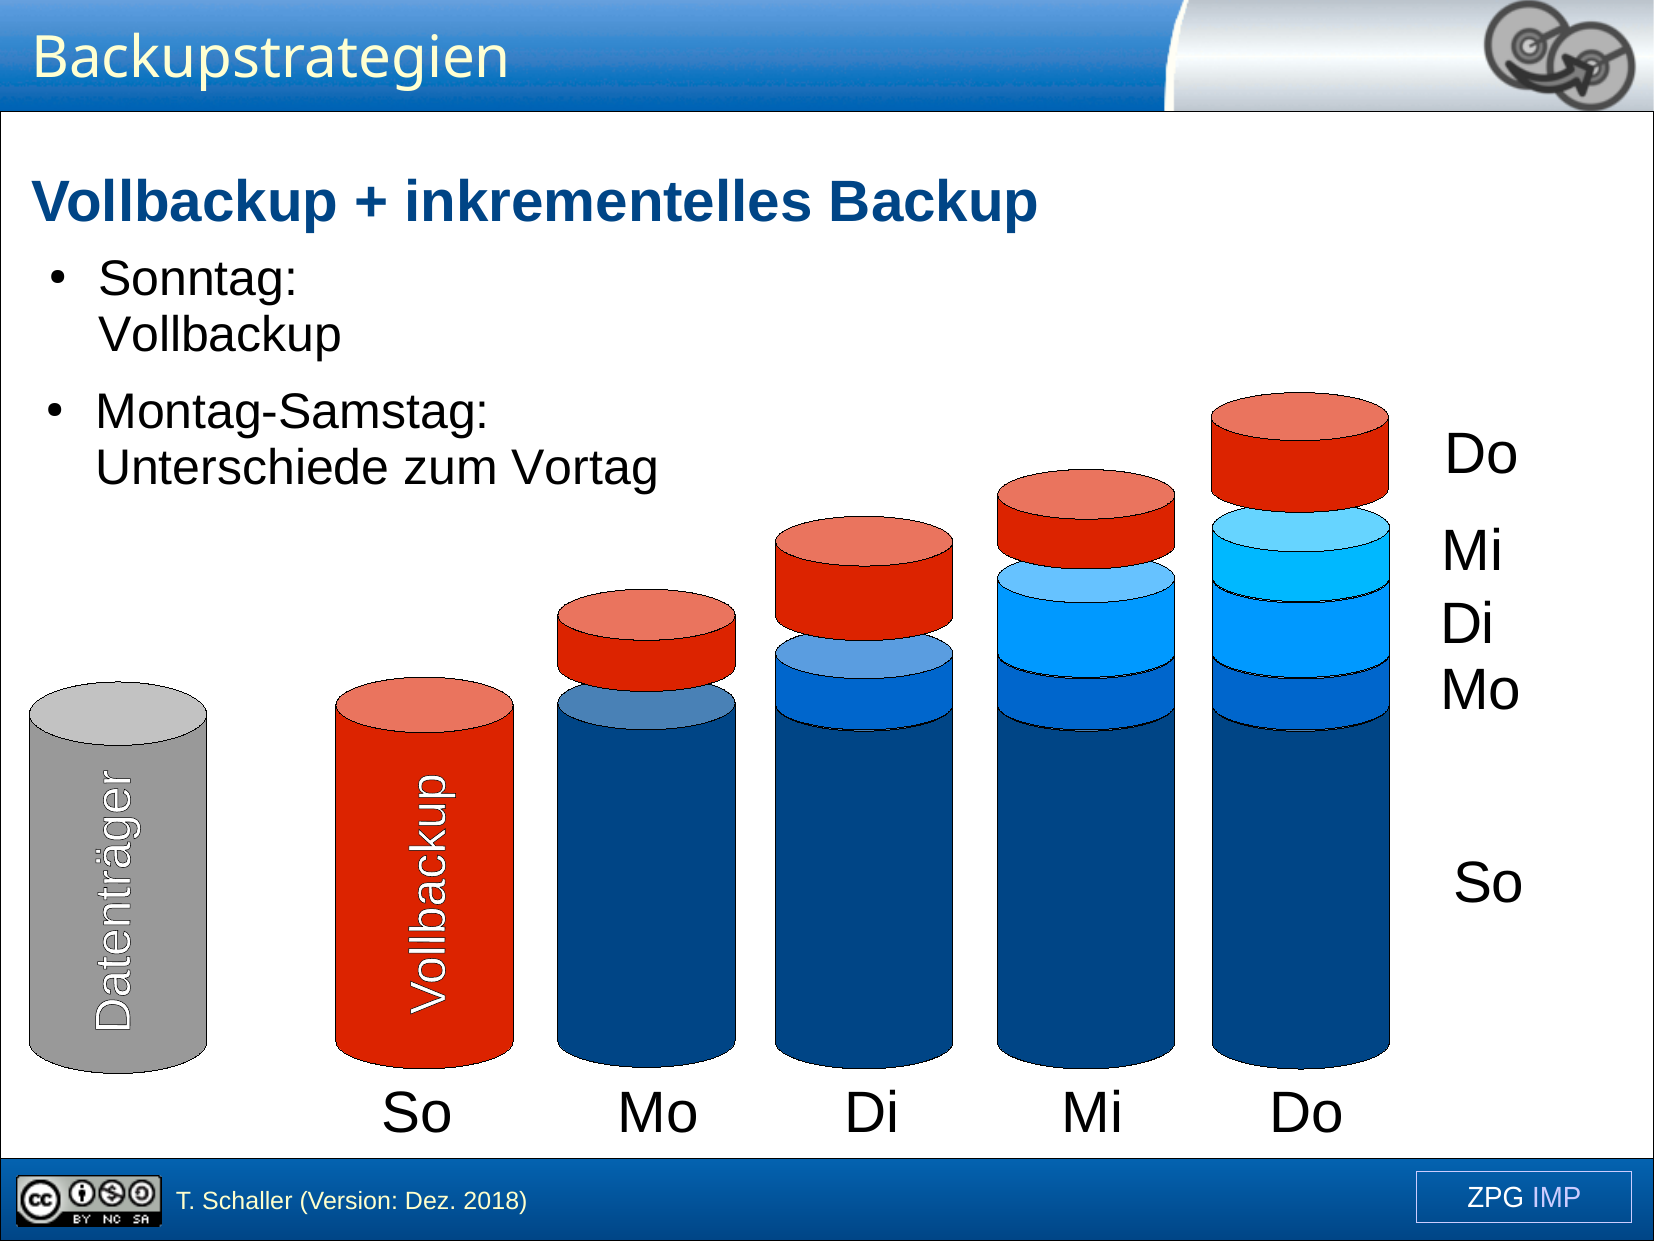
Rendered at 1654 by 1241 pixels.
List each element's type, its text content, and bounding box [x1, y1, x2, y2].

text_box Mi [1426, 510, 1547, 591]
text_box Di [1425, 583, 1529, 649]
text_box Vollbackup + inkrementelles Backup [31, 168, 1321, 236]
text_box So [1438, 842, 1557, 987]
text_box Montag-Samstag: Unterschiede zum Vortag [45, 383, 763, 495]
picture [16, 1175, 162, 1227]
text_box [29, 718, 207, 1074]
picture [0, 0, 1654, 111]
text_box [997, 497, 1175, 569]
text_box [997, 581, 1175, 1069]
text_box So Mo Di Mi Do [366, 1072, 1399, 1199]
text_box [335, 706, 514, 1069]
text_box Mo [1425, 649, 1556, 730]
text_box Do [1429, 412, 1553, 493]
text_box [557, 616, 736, 692]
text_box [1212, 530, 1390, 1070]
text_box Datenträger [77, 642, 205, 1049]
text_box [557, 704, 736, 1068]
text_box [1211, 419, 1389, 513]
text_box [775, 544, 953, 641]
text_box [775, 656, 953, 1069]
title Backupstrategien [31, 16, 1151, 94]
text_box Sonntag: Vollbackup [48, 250, 989, 362]
text_box Vollbackup [392, 623, 520, 1030]
